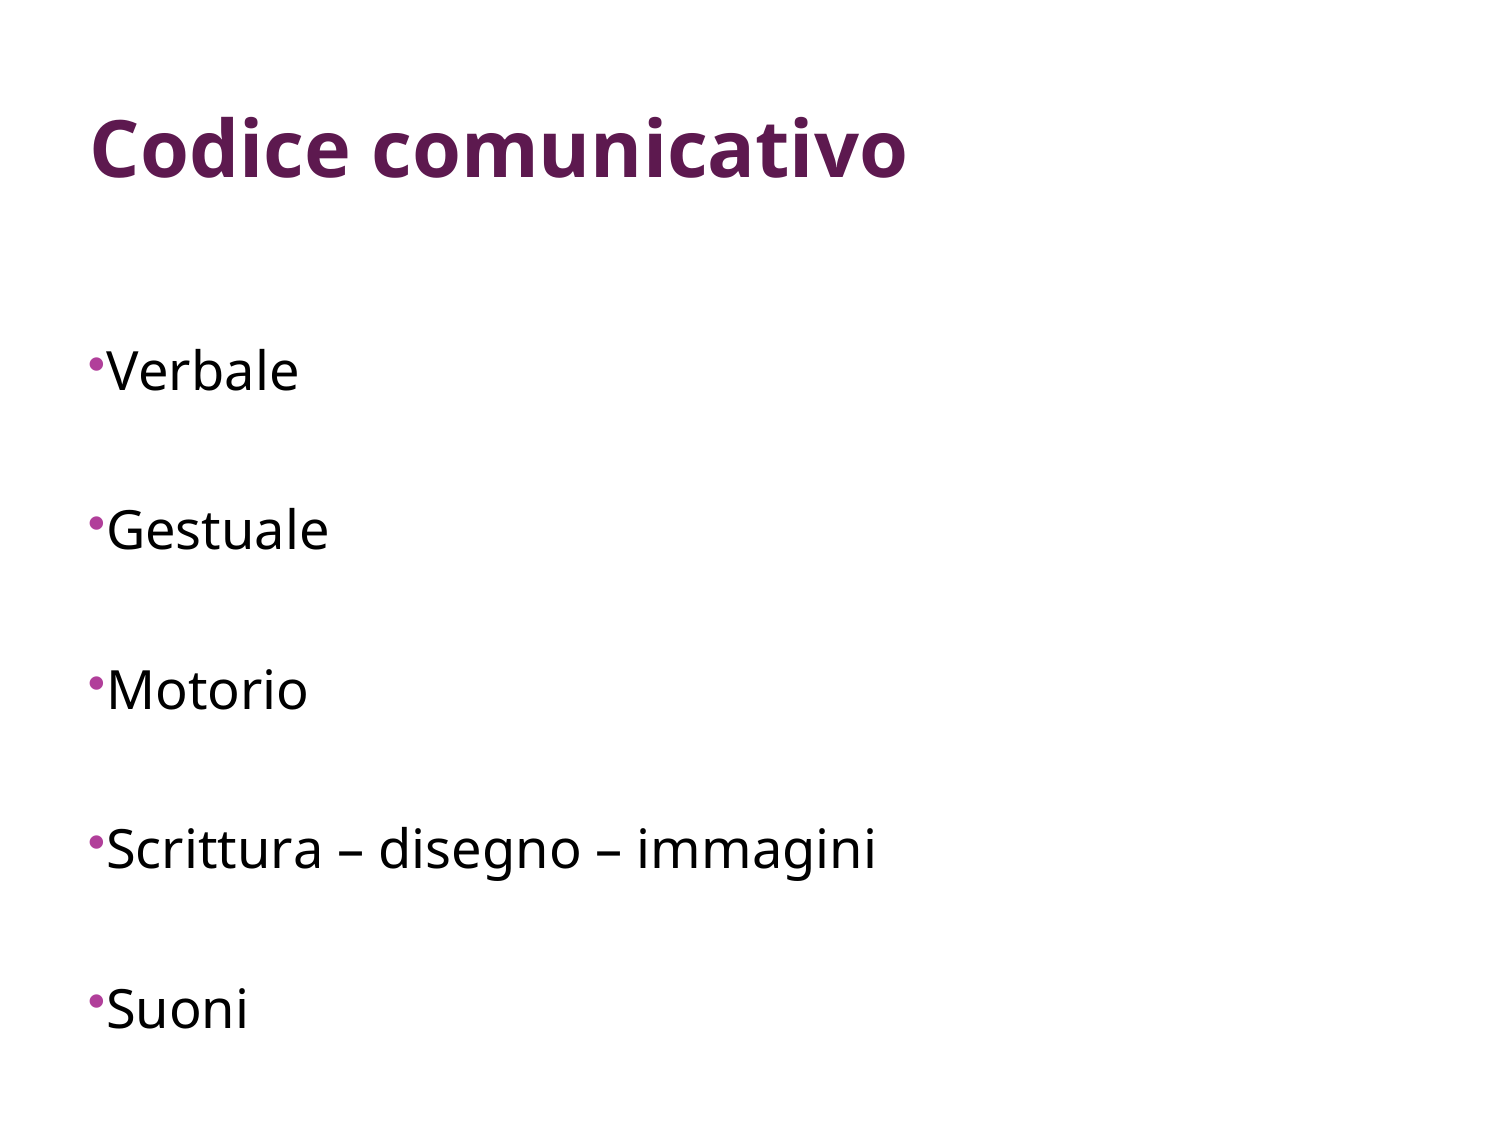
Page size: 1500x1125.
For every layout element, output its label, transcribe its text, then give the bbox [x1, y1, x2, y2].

list Verbale Gestuale Motorio Scrittura – disegno – immagini Suoni [75, 264, 1263, 1059]
title Codice comunicativo [75, 52, 1263, 240]
